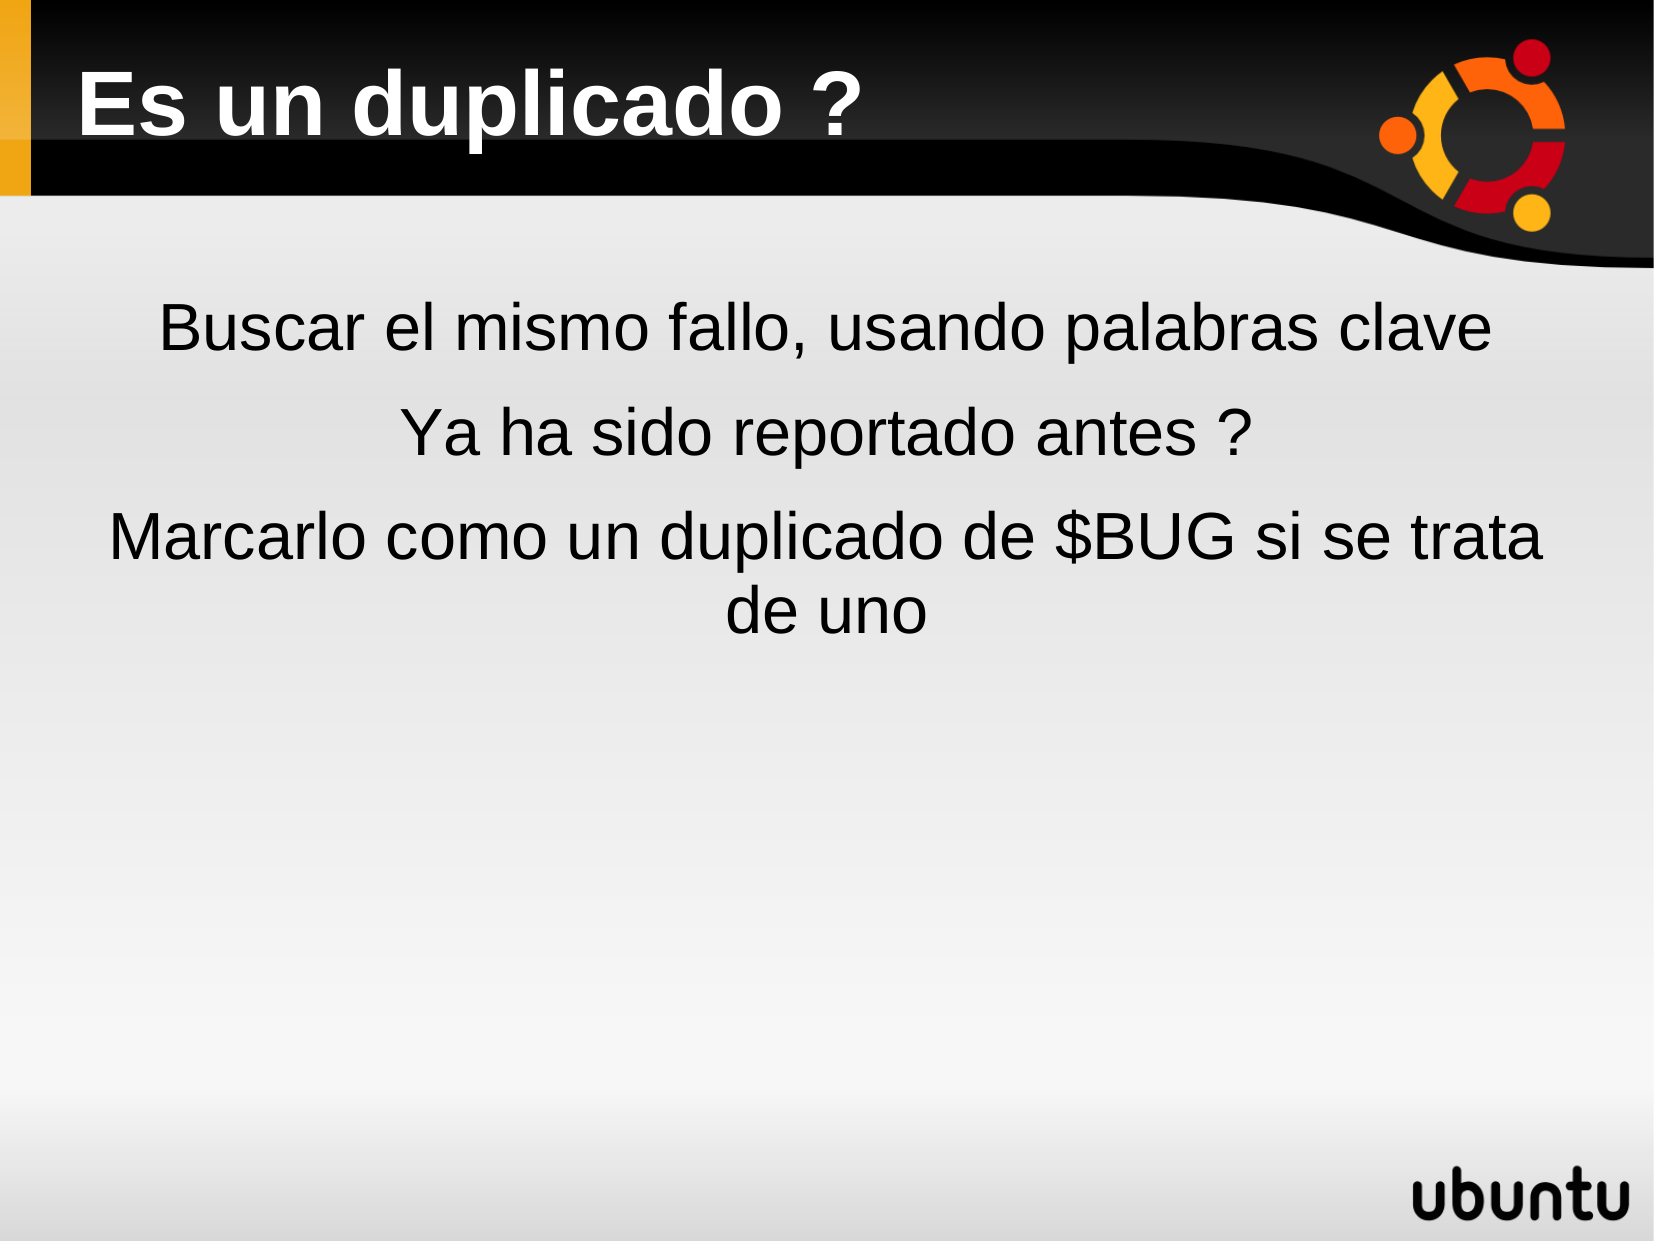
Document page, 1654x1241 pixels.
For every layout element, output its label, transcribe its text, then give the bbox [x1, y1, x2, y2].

picture [0, 0, 1654, 1241]
list Buscar el mismo fallo, usando palabras clave Ya ha sido reportado antes ? Marcarlo como un duplicado de $BUG si se trata de uno [82, 290, 1571, 1109]
title Es un duplicado ? [76, 0, 1565, 208]
